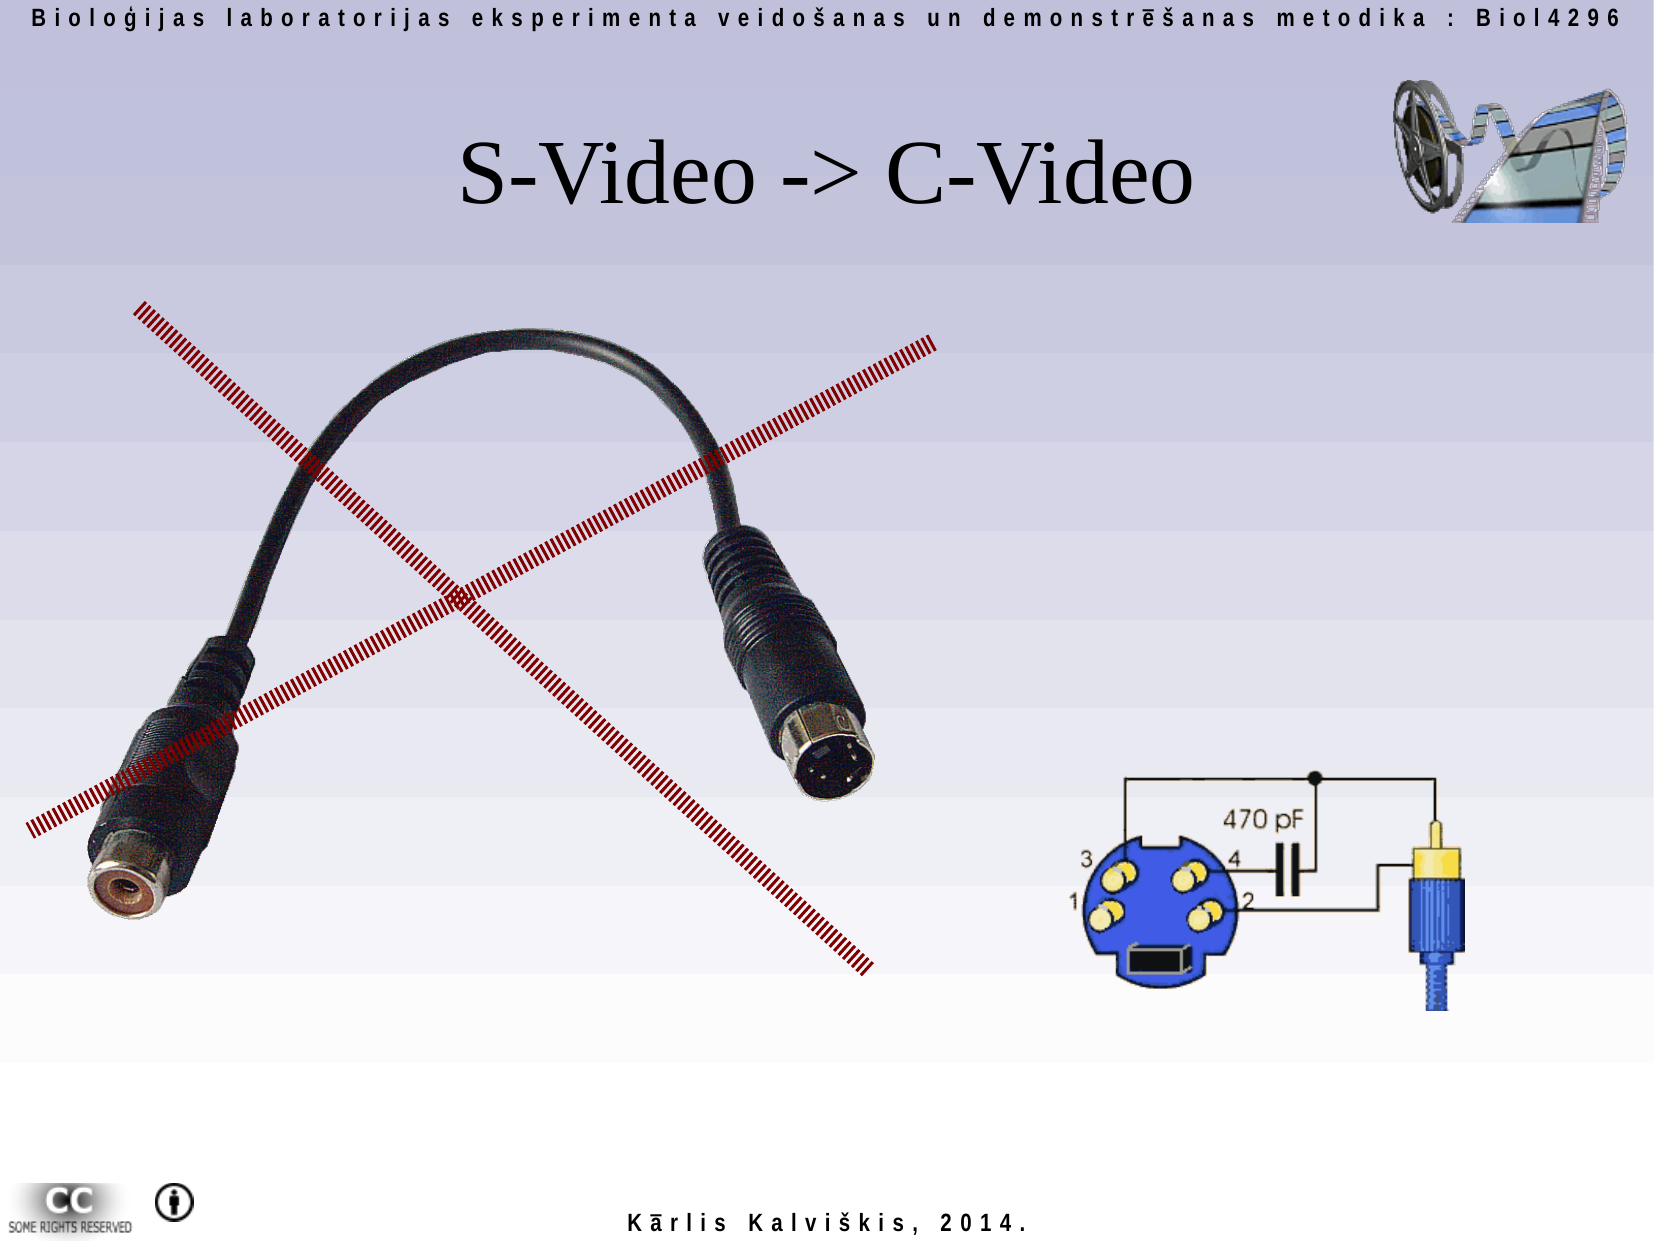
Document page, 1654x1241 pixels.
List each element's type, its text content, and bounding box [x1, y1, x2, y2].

title S-Video -> C-Video [29, 49, 1625, 296]
picture [0, 0, 1654, 1241]
